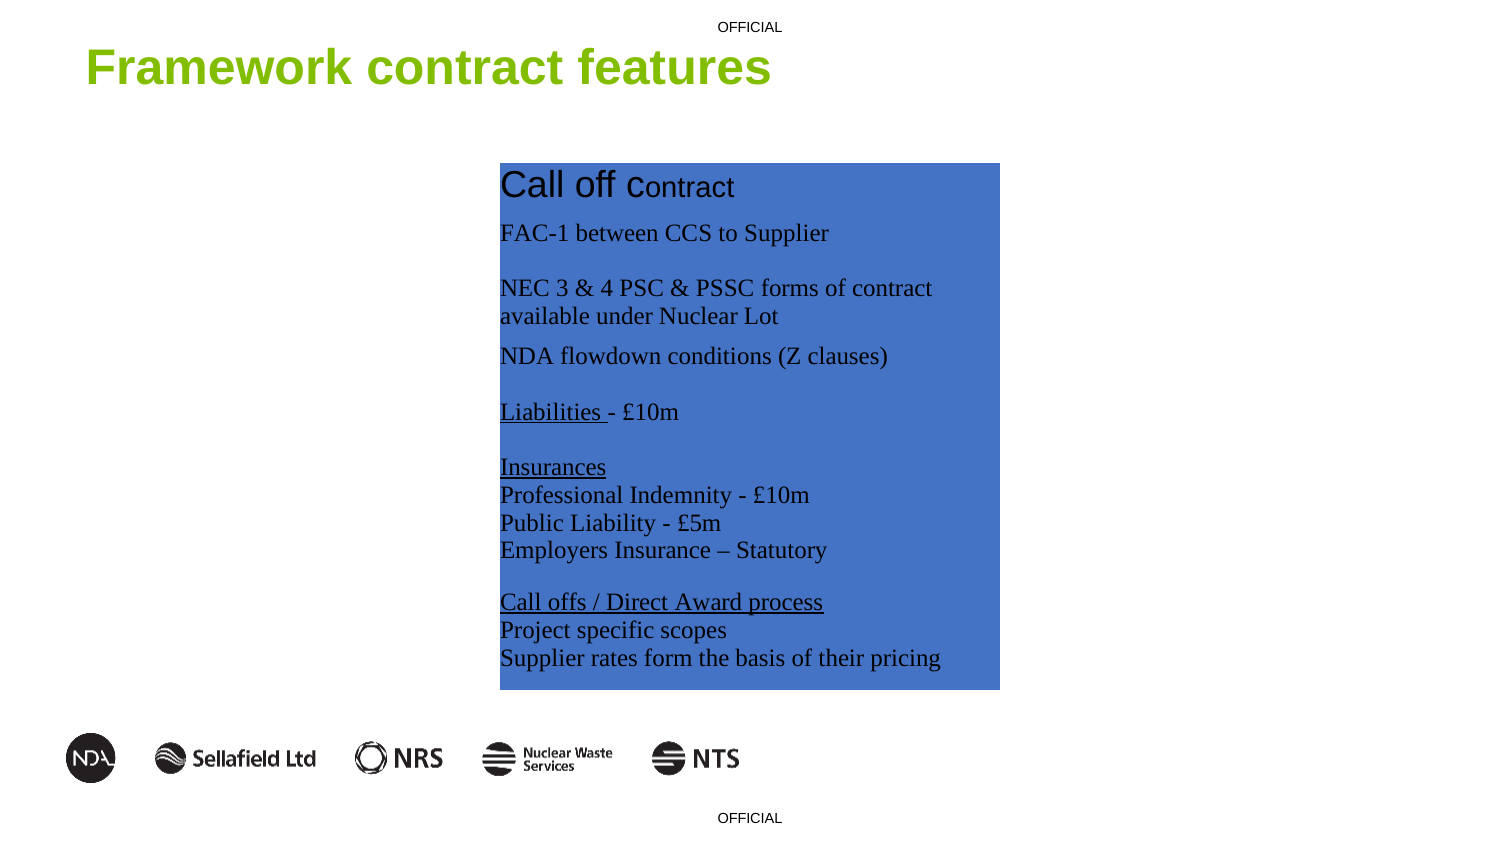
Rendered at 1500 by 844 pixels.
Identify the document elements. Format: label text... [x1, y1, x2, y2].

table_cell Insurances Professional Indemnity - £10m Public Liability - £5m Employers Insurance – Statutory [500, 453, 1000, 589]
table_cell FAC-1 between CCS to Supplier [500, 219, 1000, 275]
list Framework contract features [85, 40, 1460, 98]
table_cell NDA flowdown conditions (Z clauses) [500, 342, 1000, 398]
table_header Call off contract [500, 163, 1000, 219]
table_cell Liabilities - £10m [500, 398, 1000, 453]
table_cell Call offs / Direct Award process Project specific scopes Supplier rates form the basis of their pricing [500, 589, 1000, 690]
table_cell NEC 3 & 4 PSC & PSSC forms of contract available under Nuclear Lot [500, 275, 1000, 342]
